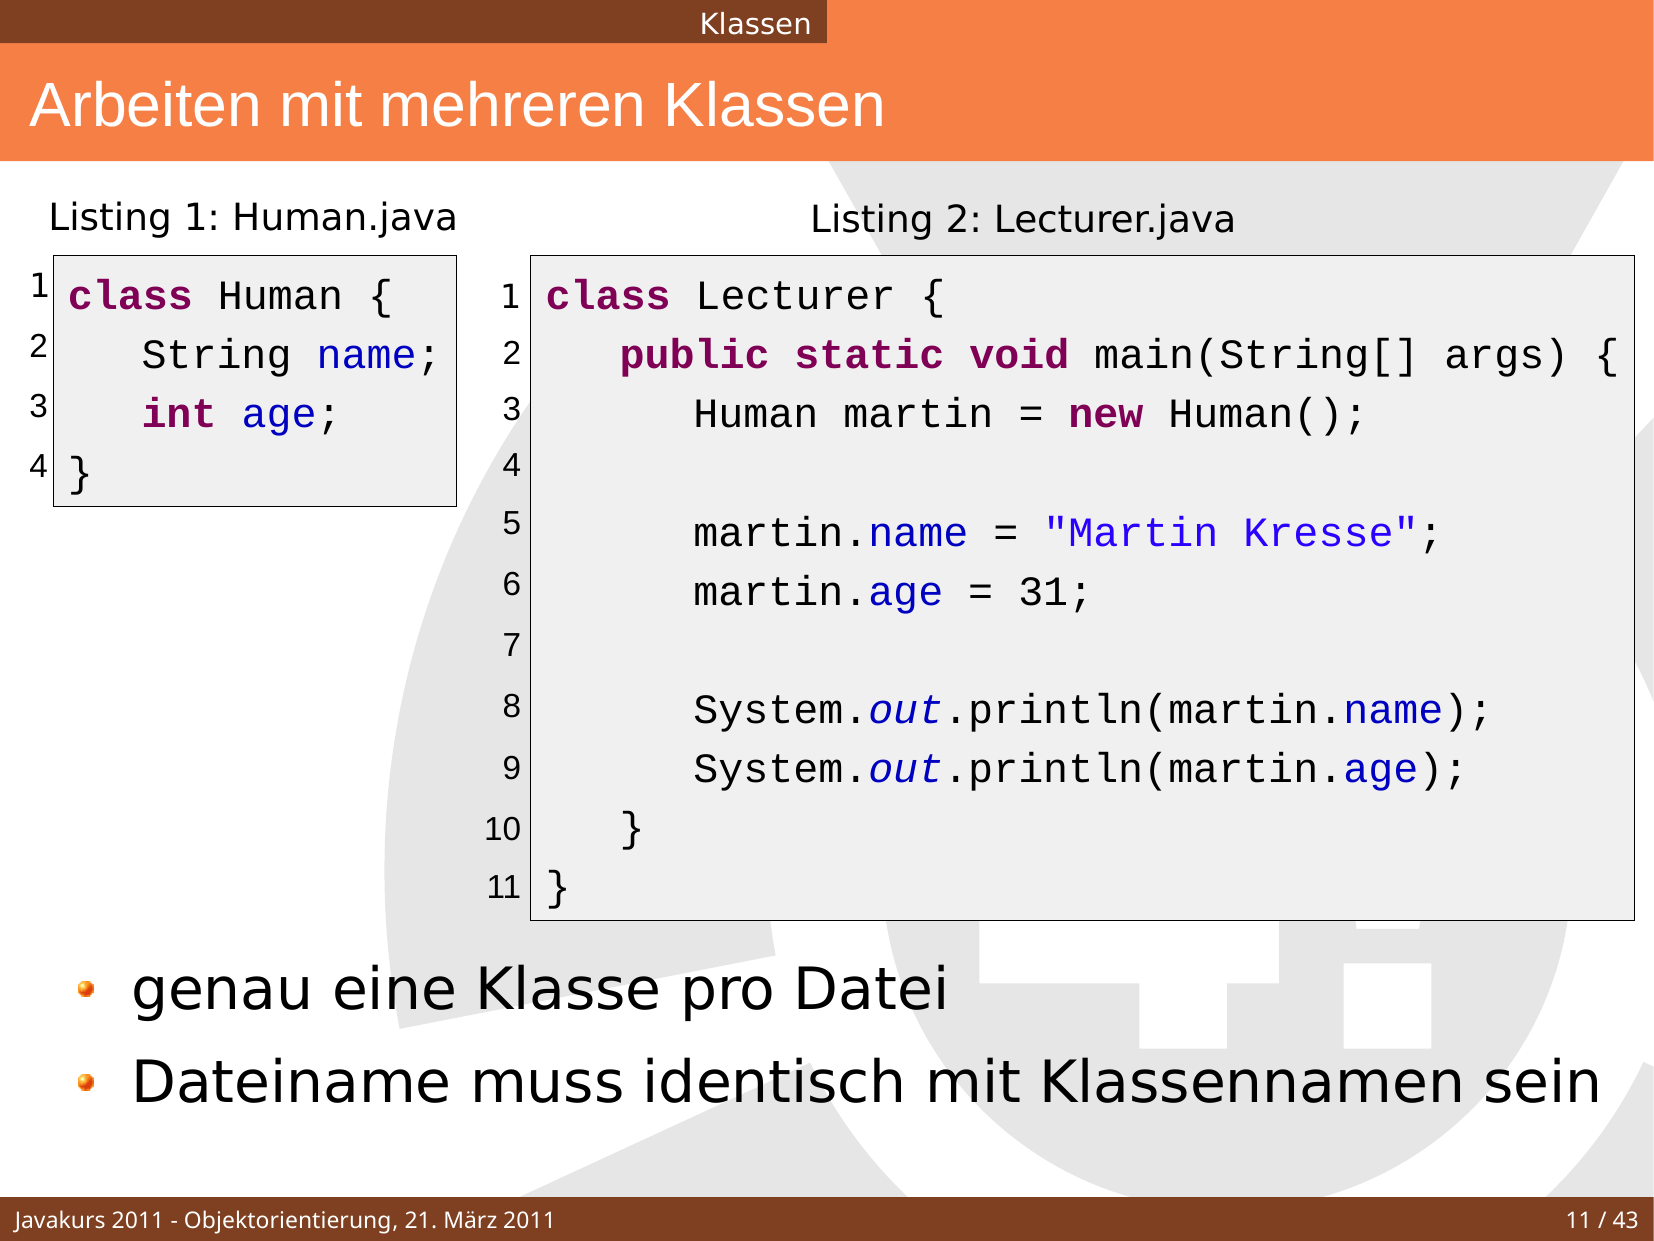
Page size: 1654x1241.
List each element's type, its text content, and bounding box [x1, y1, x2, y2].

text_box class Lecturer { public static void main(String[] args) { Human martin = new Human(); martin.name = "Martin Kresse"; martin.age = 31; System.out.println(martin.name); System.out.println(martin.age); } } [530, 255, 1635, 921]
table_cell 7 [468, 614, 536, 676]
text_box Listing 1: Human.java [33, 188, 474, 247]
table_cell 10 [468, 799, 536, 860]
table_cell 5 [468, 492, 536, 553]
table_cell 8 [468, 676, 536, 737]
table_cell 2 [468, 325, 536, 381]
table_header 1 [468, 269, 536, 325]
table_cell 4 [468, 437, 536, 492]
table_cell 4 [15, 436, 58, 496]
table_header 1 [15, 256, 58, 316]
text_box Klassen [29, 0, 827, 50]
table_cell 6 [468, 553, 536, 614]
table_cell 3 [468, 381, 536, 437]
text_box Listing 2: Lecturer.java [795, 190, 1252, 249]
table_cell 9 [468, 737, 536, 799]
title Arbeiten mit mehreren Klassen [29, 67, 1595, 143]
table_cell 3 [15, 376, 58, 436]
table_cell 11 [468, 860, 536, 915]
list genau eine Klasse pro Datei Dateiname muss identisch mit Klassennamen sein [60, 955, 1630, 1161]
text_box class Human { String name; int age; } [53, 255, 457, 507]
table_cell 2 [15, 316, 58, 376]
